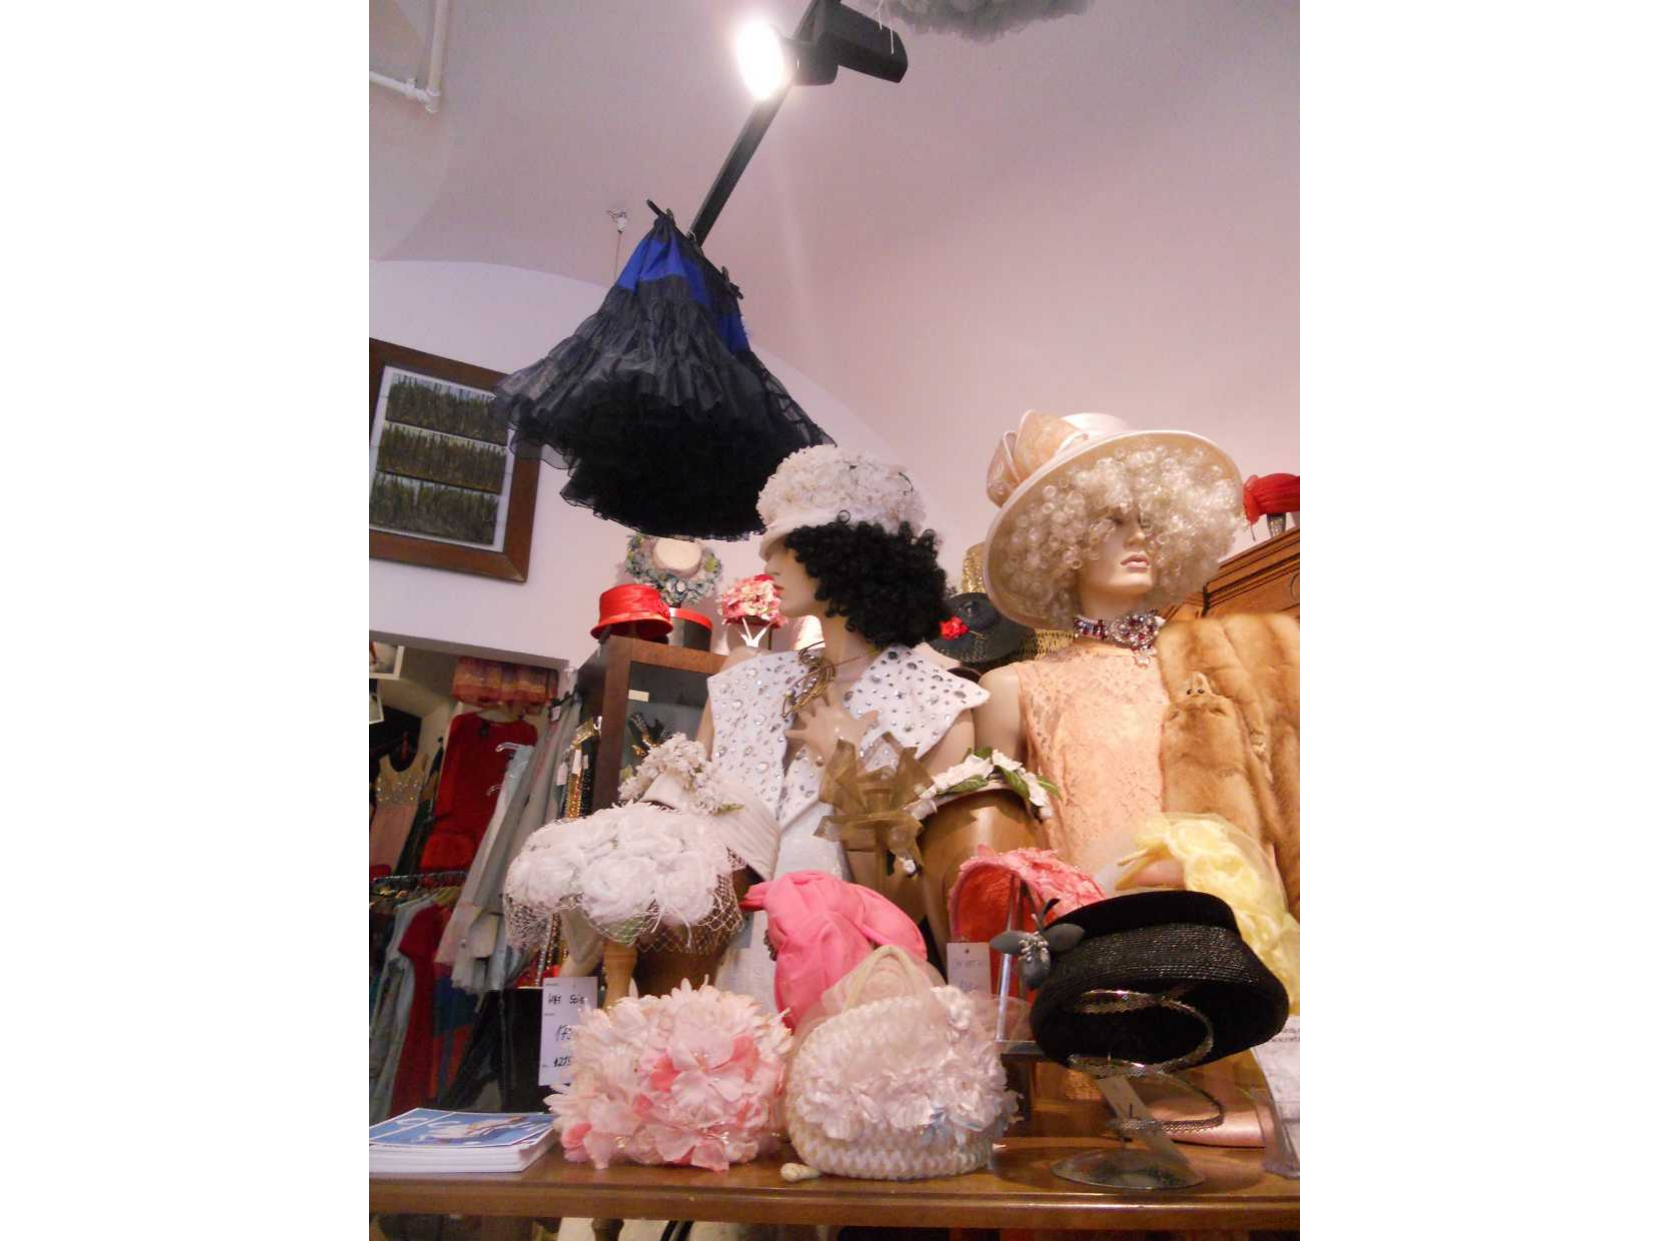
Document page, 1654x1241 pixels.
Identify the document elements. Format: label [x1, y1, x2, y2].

picture [369, 0, 1300, 1241]
